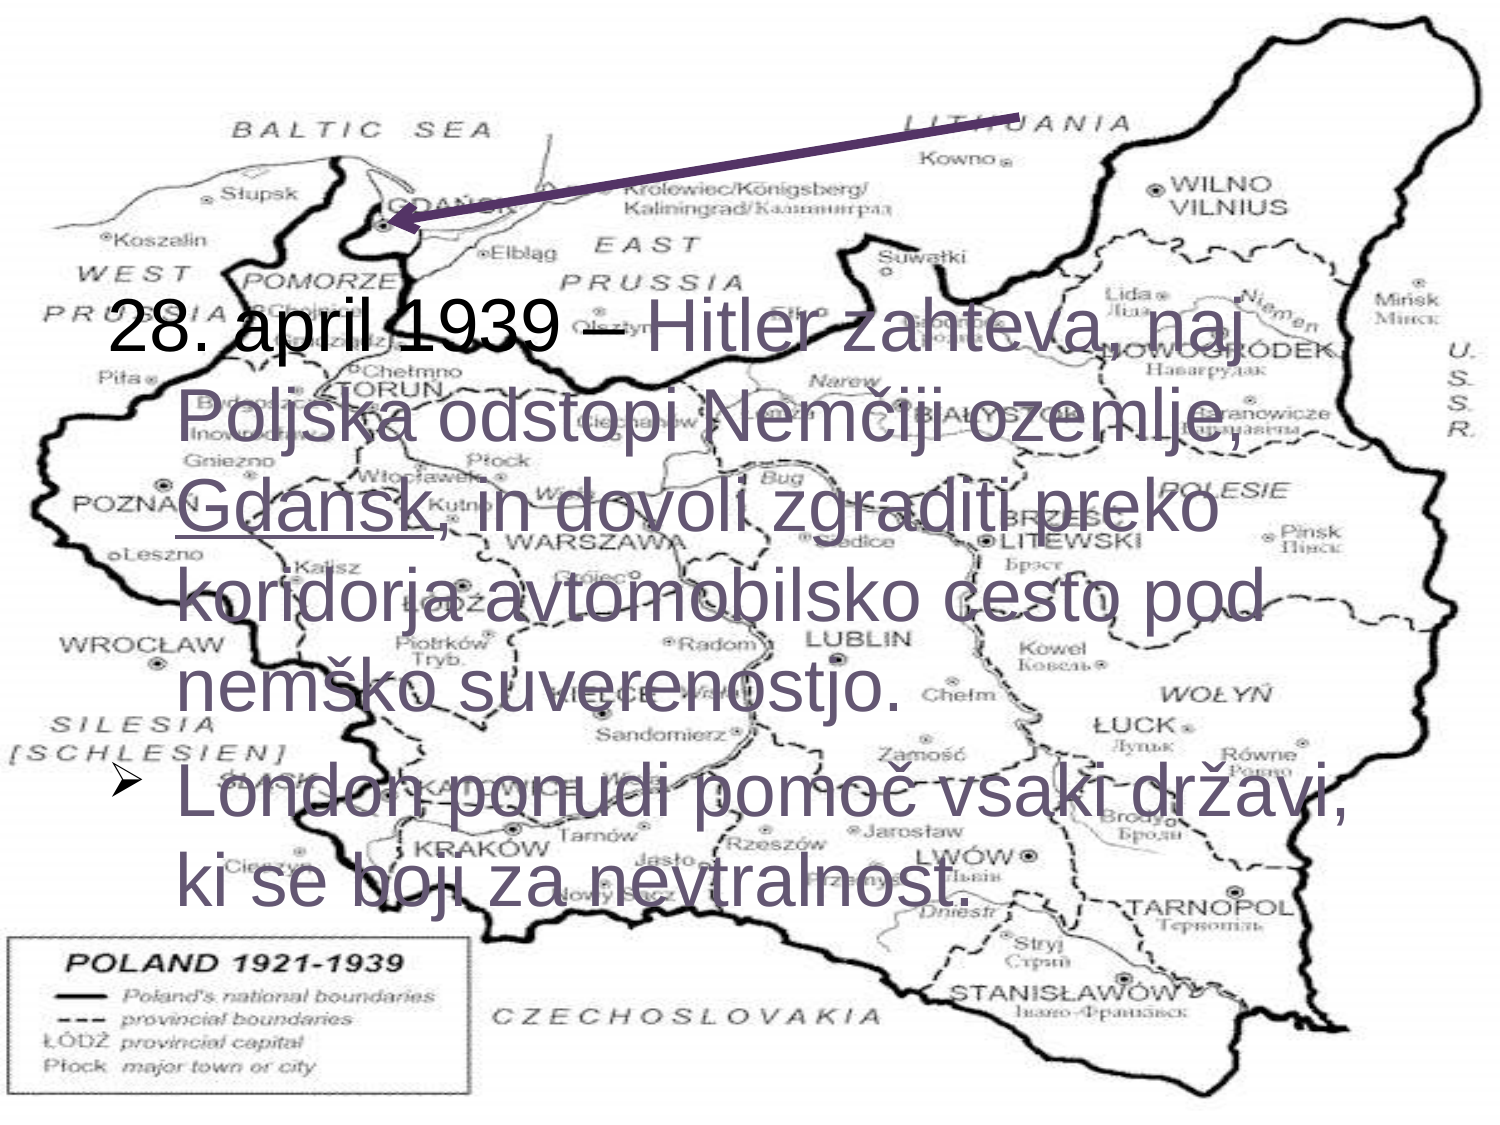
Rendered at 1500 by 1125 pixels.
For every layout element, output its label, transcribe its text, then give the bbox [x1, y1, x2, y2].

list 28. april 1939 – Hitler zahteva, naj Poljska odstopi Nemčiji ozemlje, Gdansk, in dovoli zgraditi preko koridorja avtomobilsko cesto pod nemško suverenostjo. London ponudi pomoč vsaki državi, ki se boji za nevtralnost. [70, 58, 1421, 1079]
picture [0, 0, 1500, 1125]
